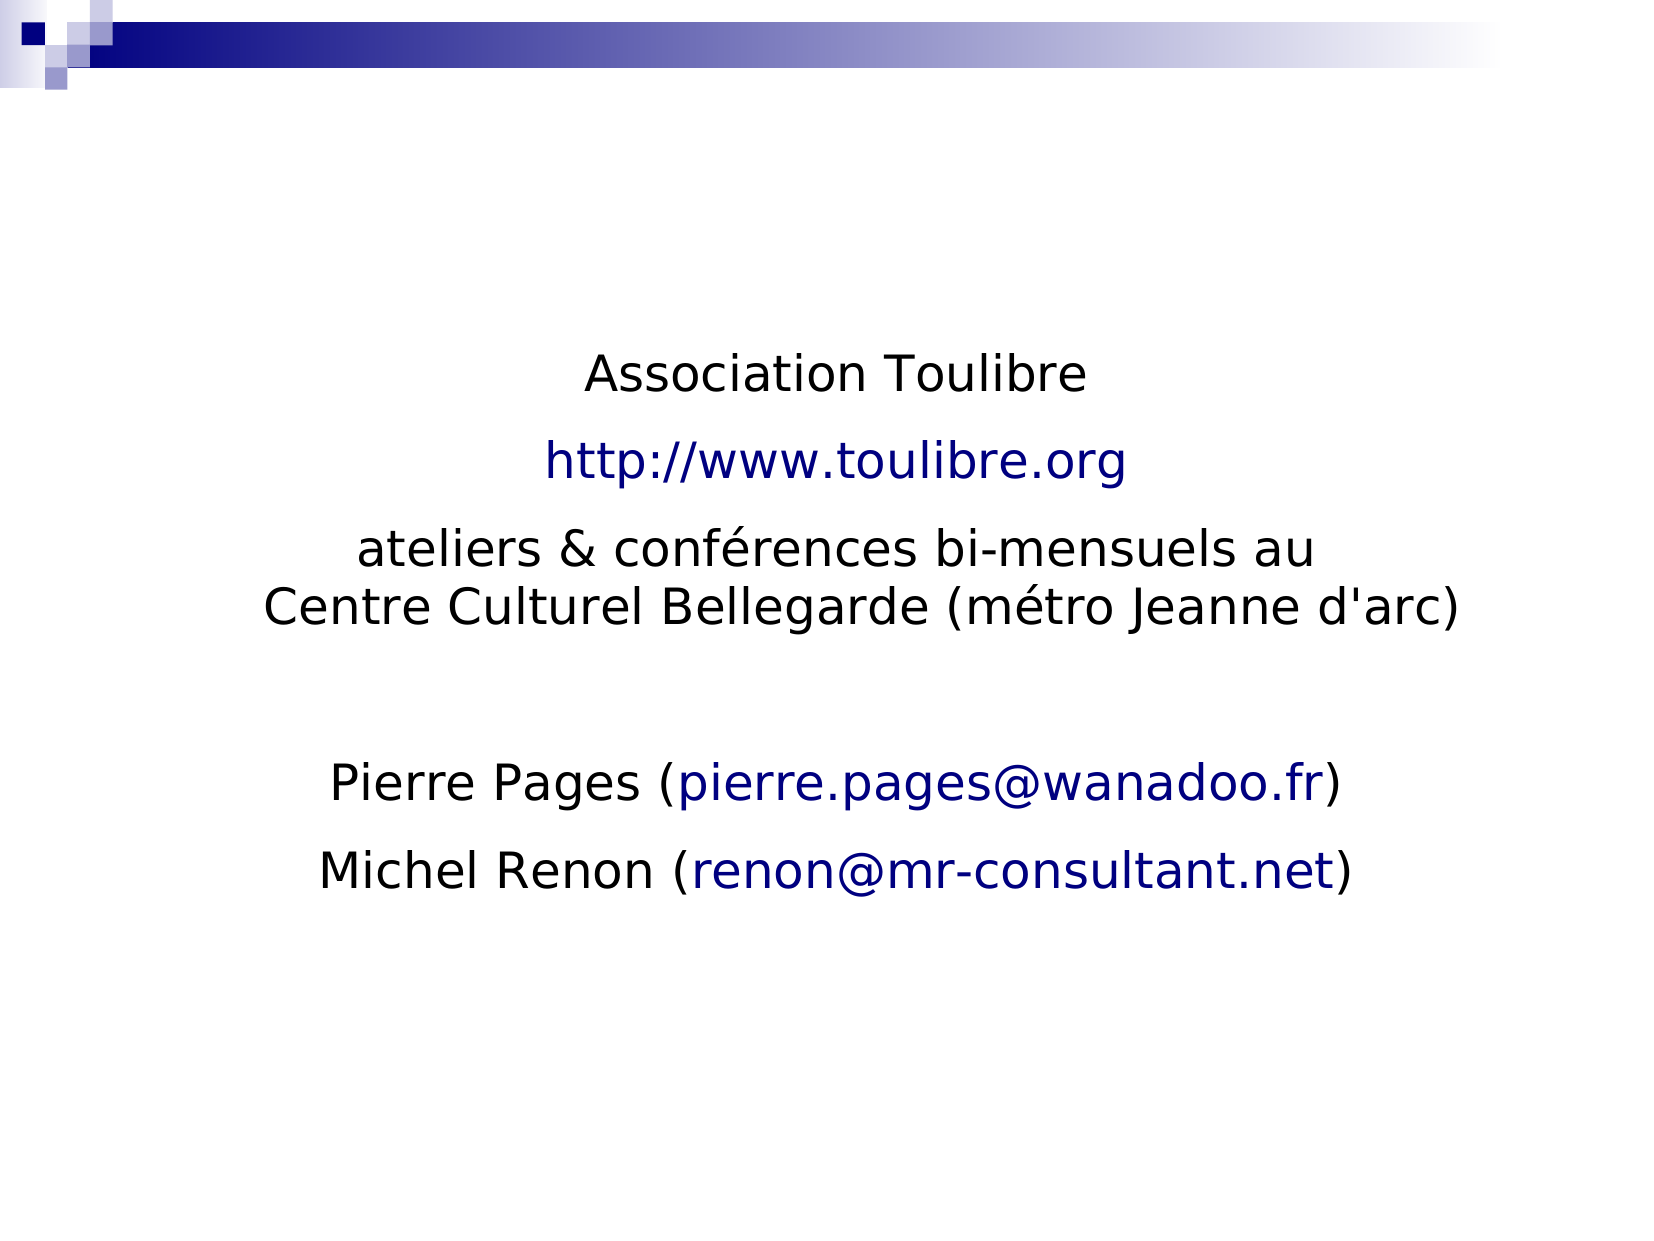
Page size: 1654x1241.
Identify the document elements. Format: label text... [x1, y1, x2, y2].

list Association Toulibre http://www.toulibre.org ateliers & conférences bi-mensuels au Centre Culturel Bellegarde (métro Jeanne d'arc) Pierre Pages (pierre.pages@wanadoo.fr) Michel Renon (renon@mr-consultant.net) [121, 344, 1534, 1127]
